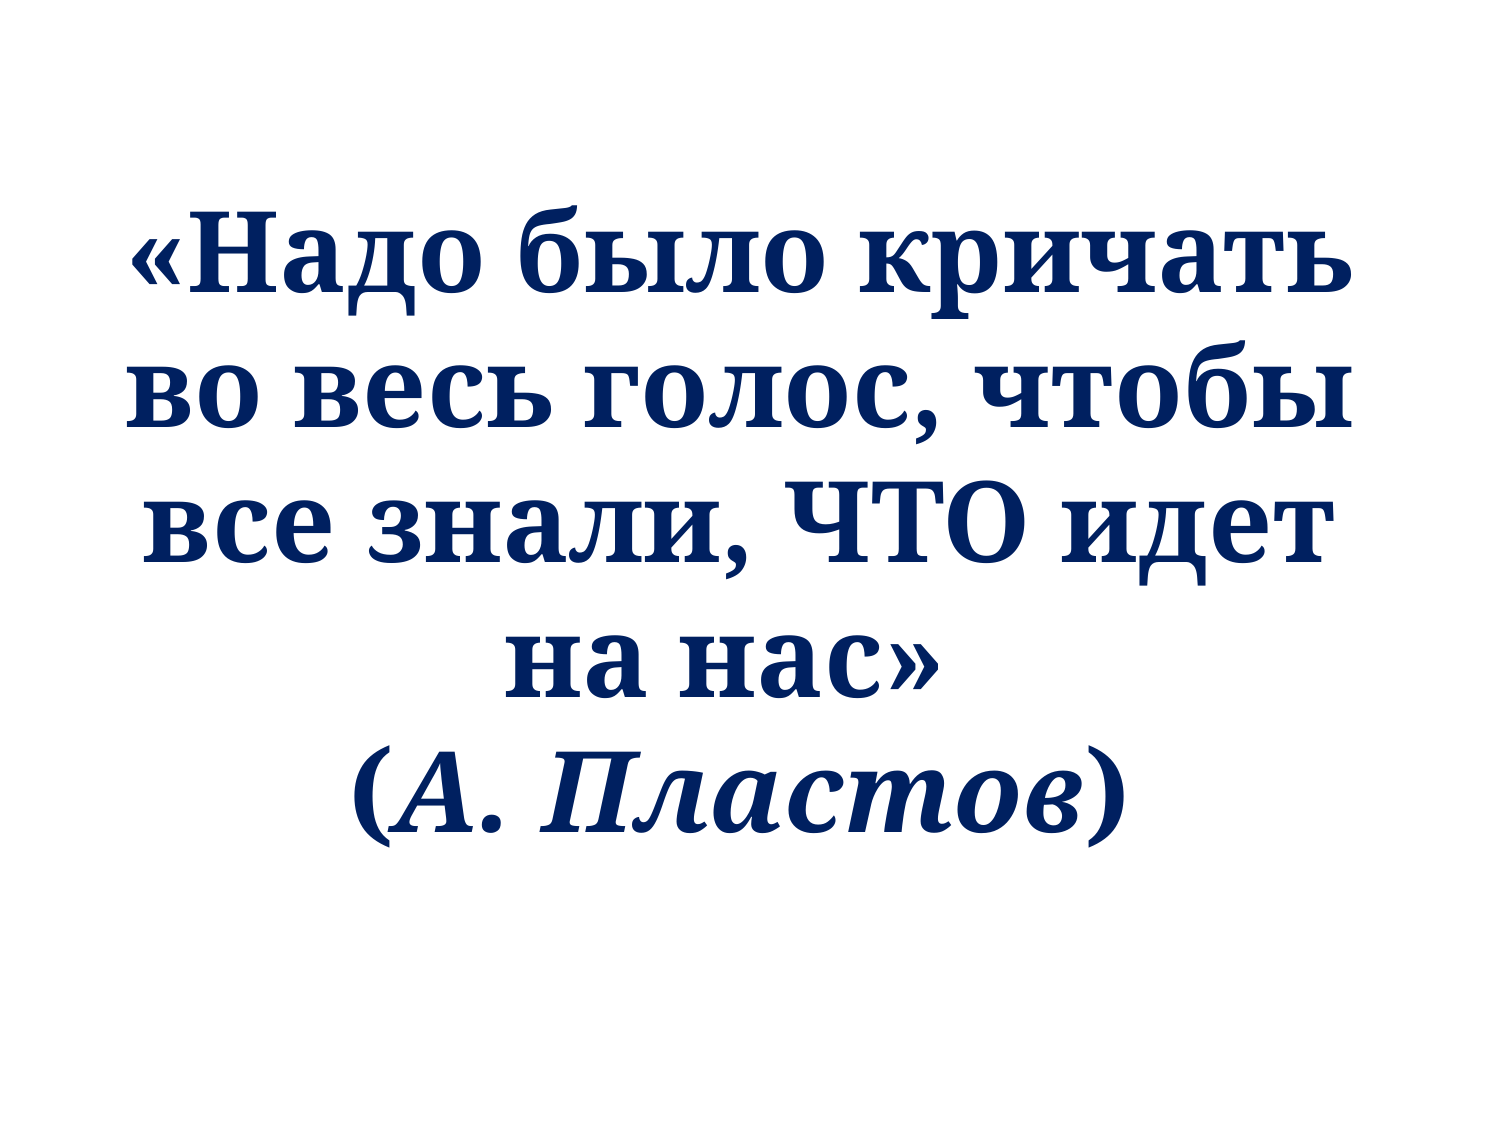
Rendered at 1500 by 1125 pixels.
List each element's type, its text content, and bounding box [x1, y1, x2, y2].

title «Надо было кричать во весь голос, чтобы все знали, ЧТО идет на нас» (А. Пластов) [64, 172, 1415, 880]
